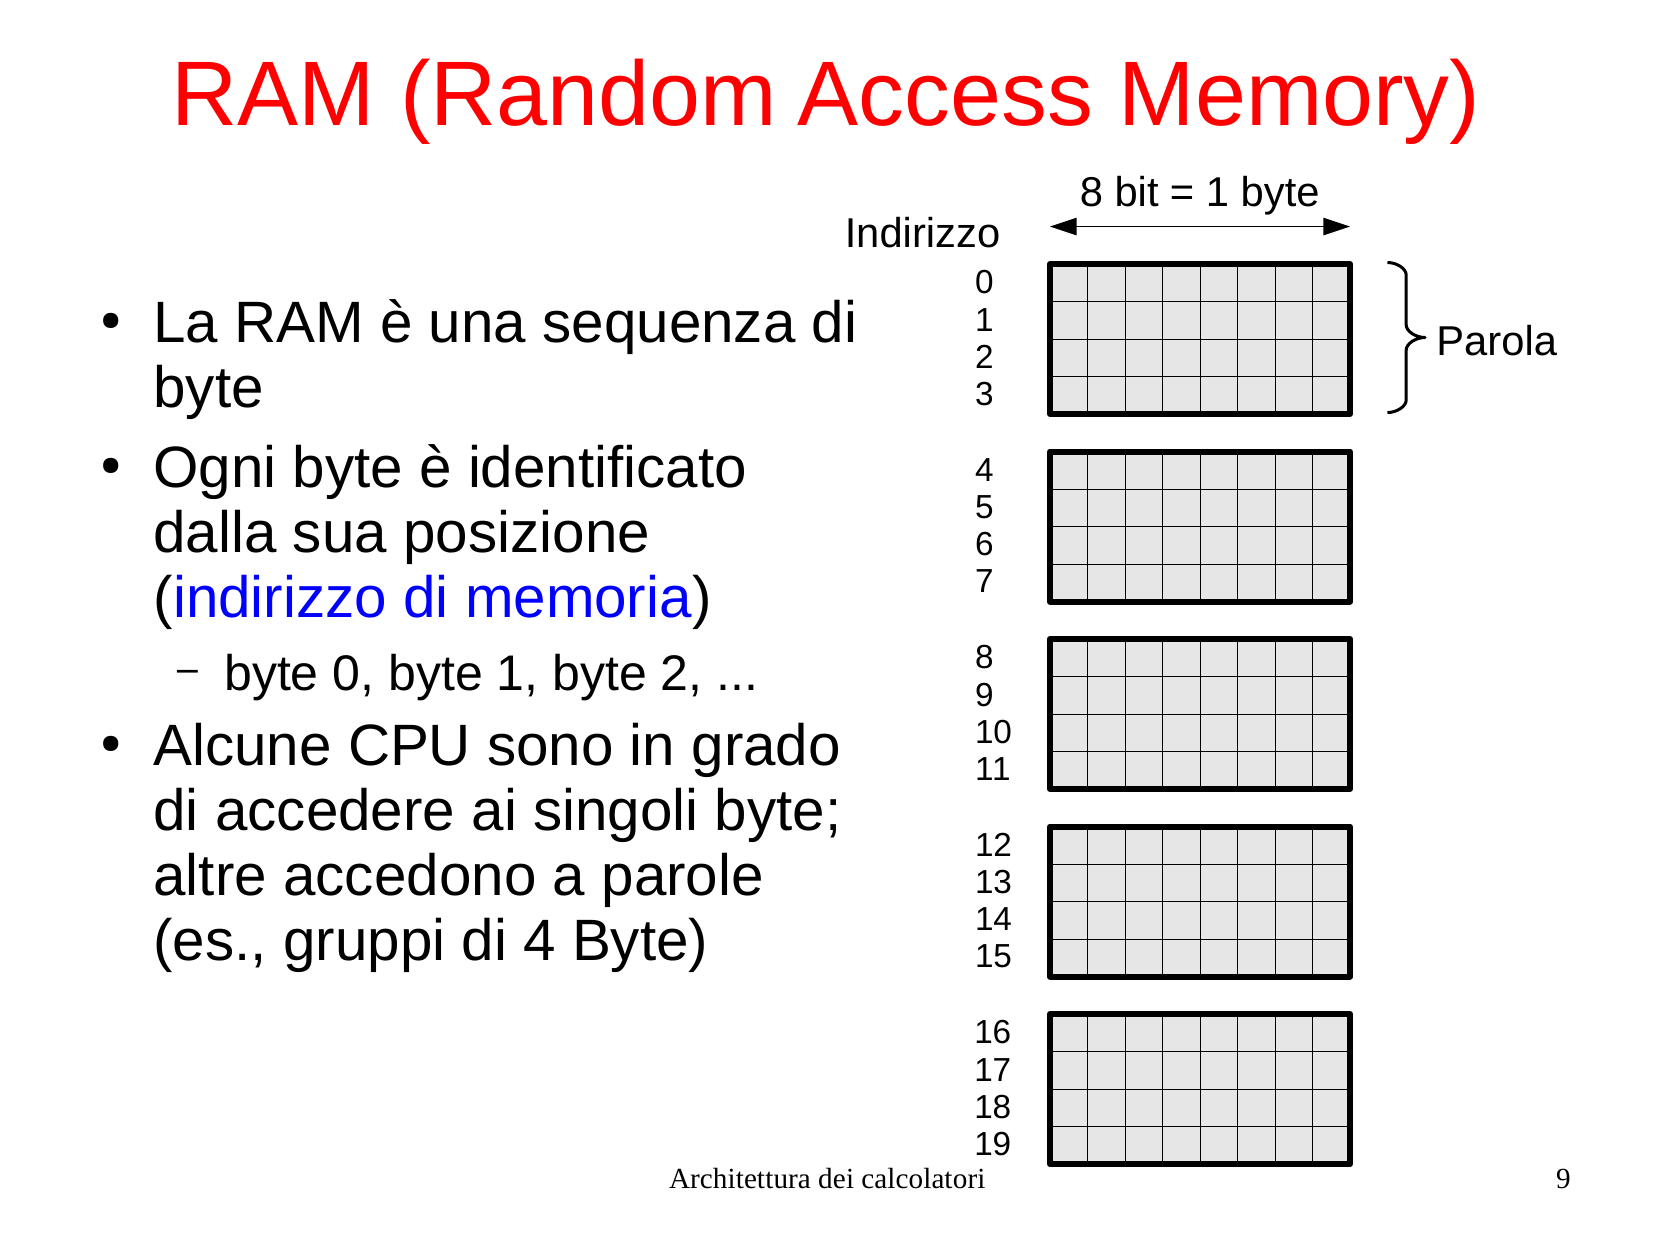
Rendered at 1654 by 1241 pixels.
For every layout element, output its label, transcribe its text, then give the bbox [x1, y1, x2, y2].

title RAM (Random Access Memory) [82, 37, 1571, 151]
text_box [1053, 1017, 1347, 1161]
text_box [1053, 642, 1347, 786]
text_box 8 9 10 11 [975, 639, 1014, 790]
text_box Indirizzo [844, 209, 1001, 257]
text_box 12 13 14 15 [975, 826, 1014, 977]
text_box [1053, 830, 1347, 974]
text_box [1053, 267, 1347, 411]
text_box 8 bit = 1 byte [1079, 169, 1320, 226]
text_box Parola [1436, 317, 1581, 365]
text_box [1053, 455, 1347, 599]
text_box 16 17 18 19 [974, 1014, 1013, 1165]
text_box 0 1 2 3 [975, 264, 995, 415]
text_box 4 5 6 7 [975, 451, 995, 602]
list La RAM è una sequenza di byte Ogni byte è identificato dalla sua posizione (indirizzo di memoria) byte 0, byte 1, byte 2, ... Alcune CPU sono in grado di accedere ai singoli byte; altre accedono a parole (es., gruppi di 4 Byte) [82, 290, 863, 1126]
